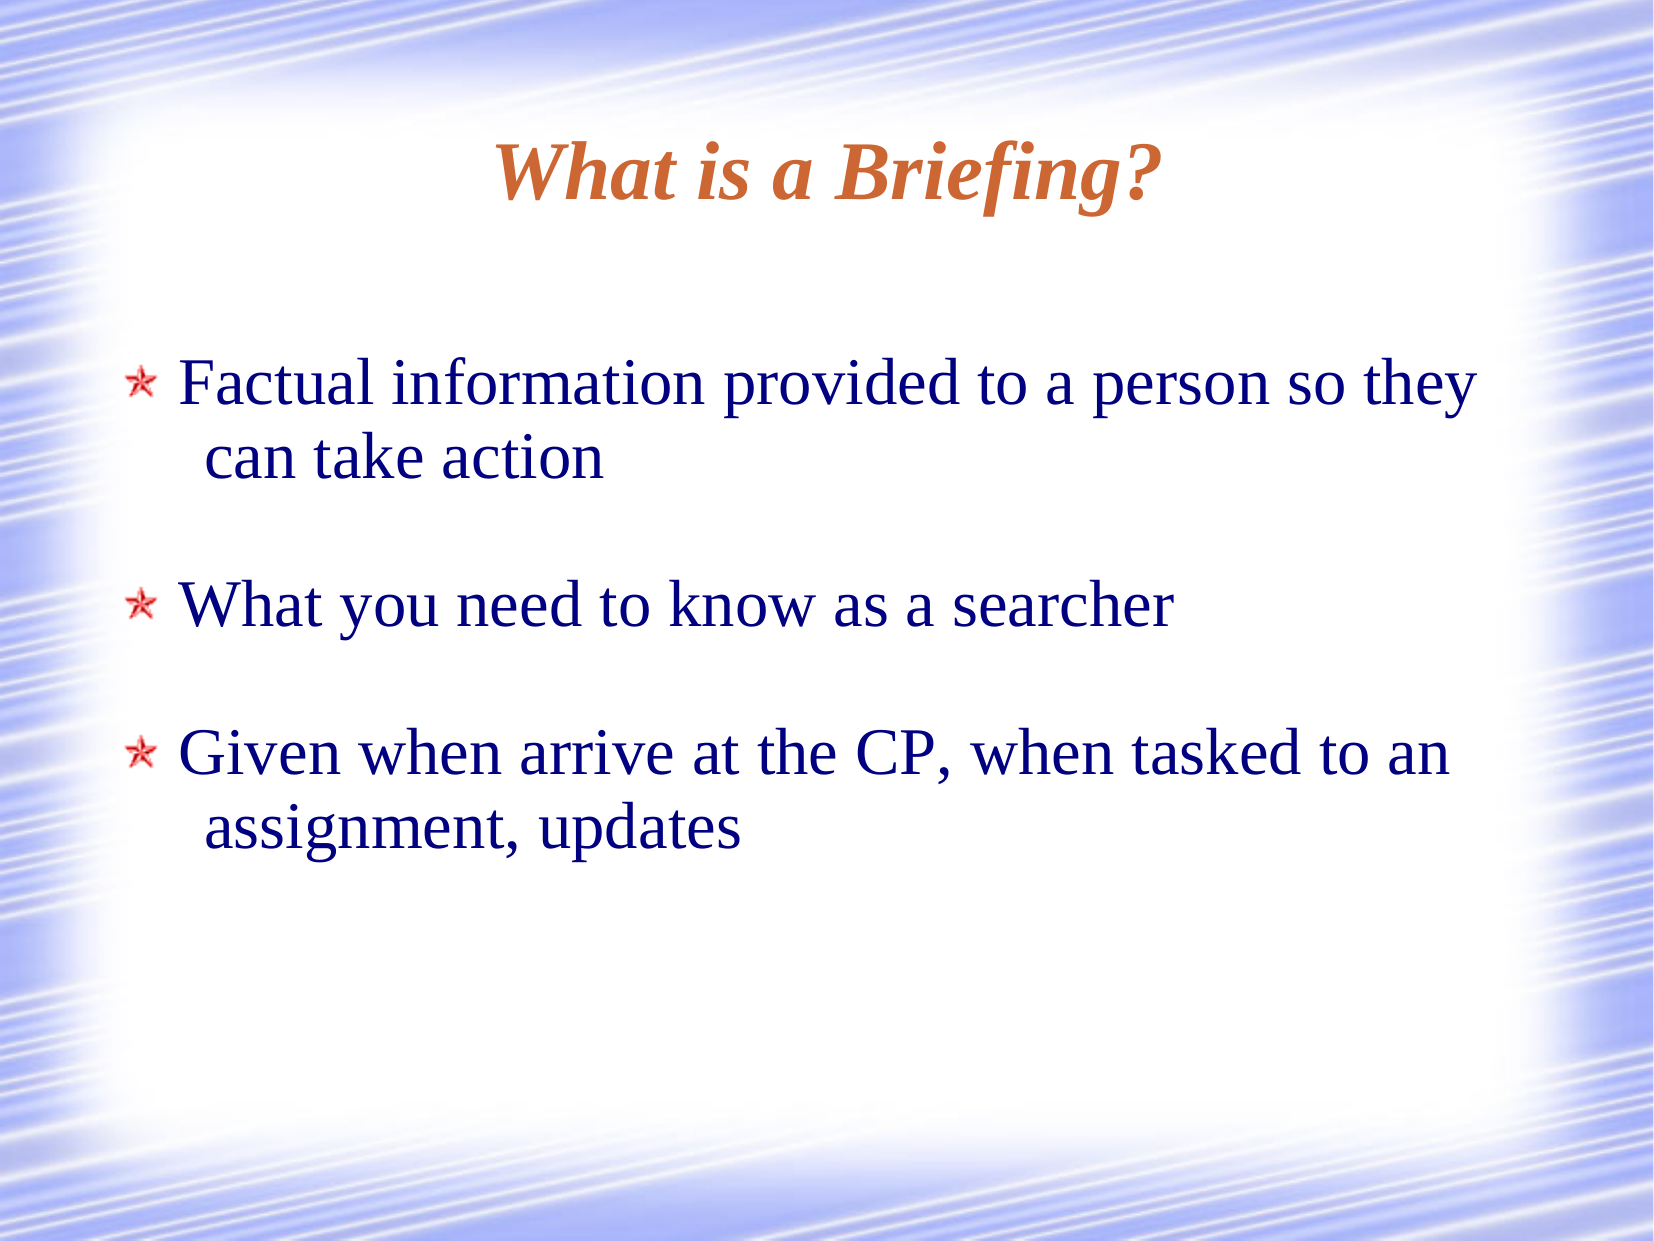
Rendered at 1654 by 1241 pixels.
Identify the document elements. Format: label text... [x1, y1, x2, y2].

list Factual information provided to a person so they can take action What you need to know as a searcher Given when arrive at the CP, when tasked to an assignment, updates [121, 344, 1534, 1065]
title What is a Briefing? [121, 67, 1534, 275]
picture [0, 0, 1654, 1241]
